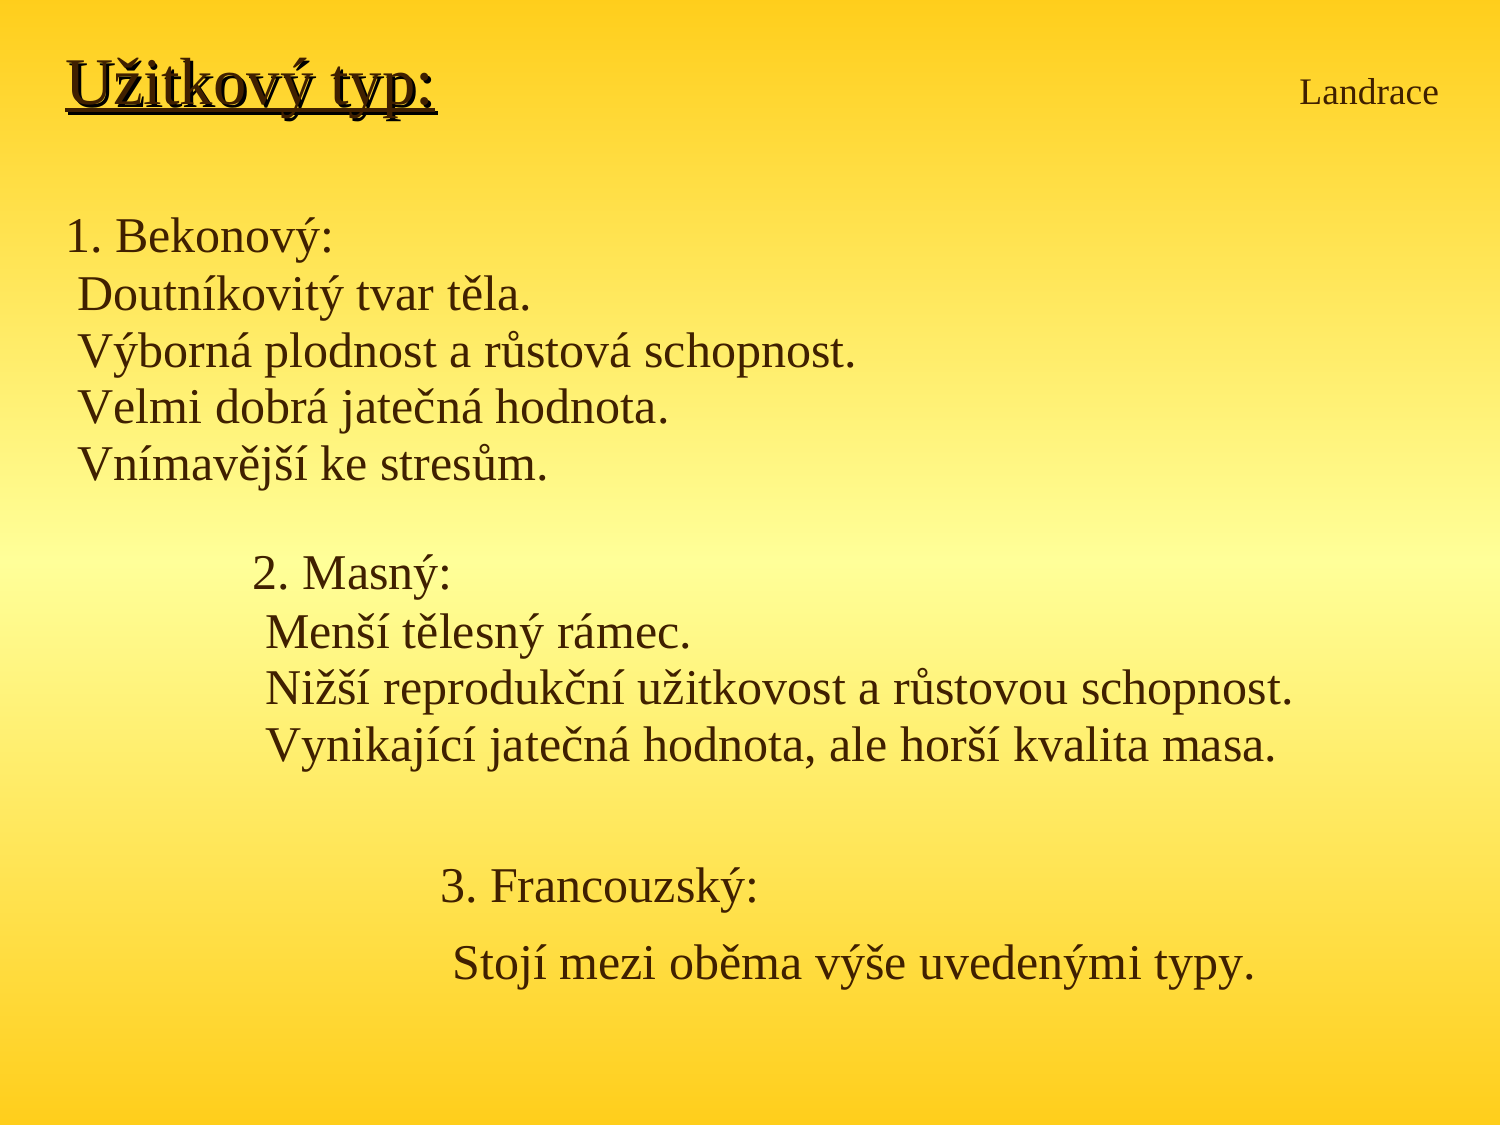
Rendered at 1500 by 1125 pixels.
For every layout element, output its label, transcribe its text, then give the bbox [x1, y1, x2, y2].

text_box 1. Bekonový: Doutníkovitý tvar těla. Výborná plodnost a růstová schopnost. Velmi dobrá jatečná hodnota. Vnímavější ke stresům. [49, 199, 1113, 497]
text_box 2. Masný: Menší tělesný rámec. Nižší reprodukční užitkovost a růstovou schopnost. Vynikající jatečná hodnota, ale horší kvalita masa. [237, 537, 1363, 778]
text_box Užitkový typ: Landrace [50, 37, 1463, 169]
text_box 3. Francouzský: Stojí mezi oběma výše uvedenými typy. [424, 849, 1413, 996]
